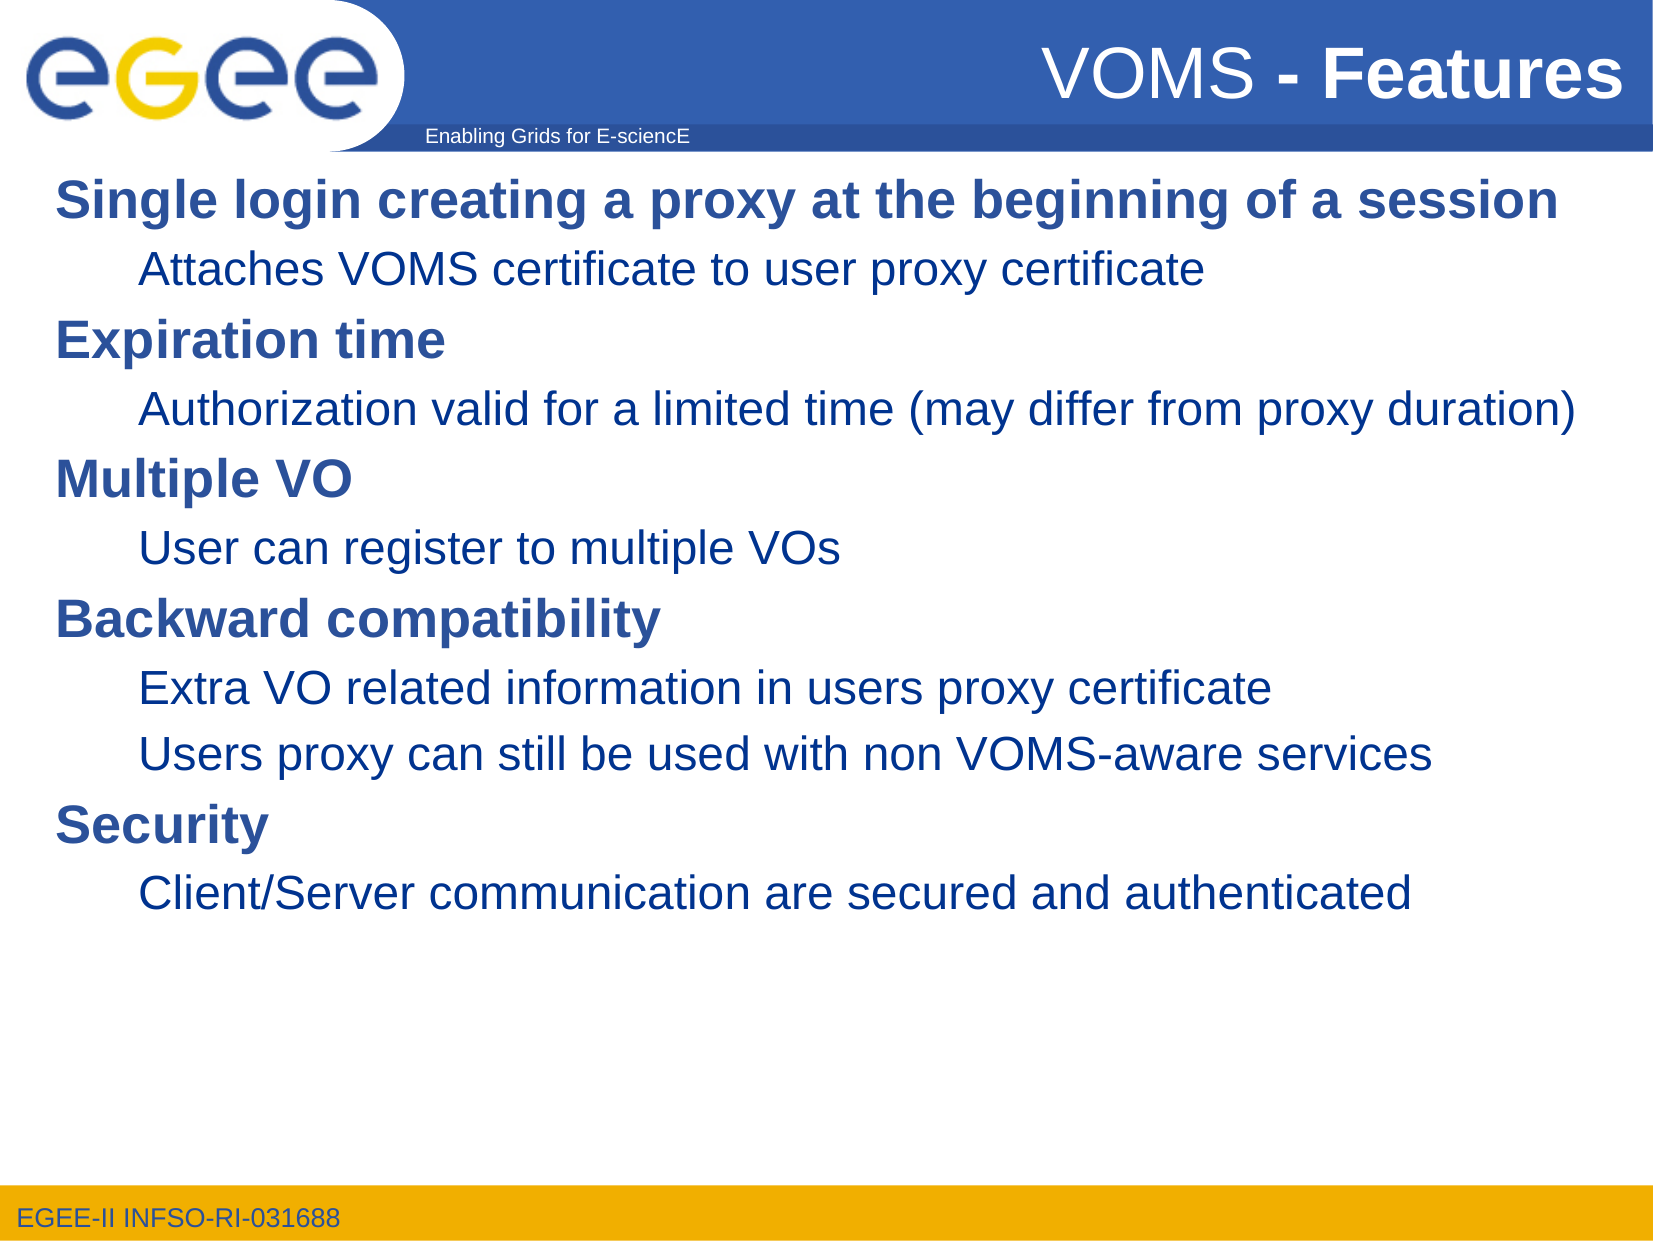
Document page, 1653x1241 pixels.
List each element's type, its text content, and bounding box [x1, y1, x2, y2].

picture [20, 33, 385, 123]
list Single login creating a proxy at the beginning of a session Attaches VOMS certificate to user proxy certificate Expiration time Authorization valid for a limited time (may differ from proxy duration) Multiple VO User can register to multiple VOs Backward compatibility Extra VO related information in users proxy certificate Users proxy can still be used with non VOMS-aware services Security Client/Server communication are secured and authenticated [55, 169, 1627, 1176]
title VOMS - Features [407, 31, 1626, 118]
